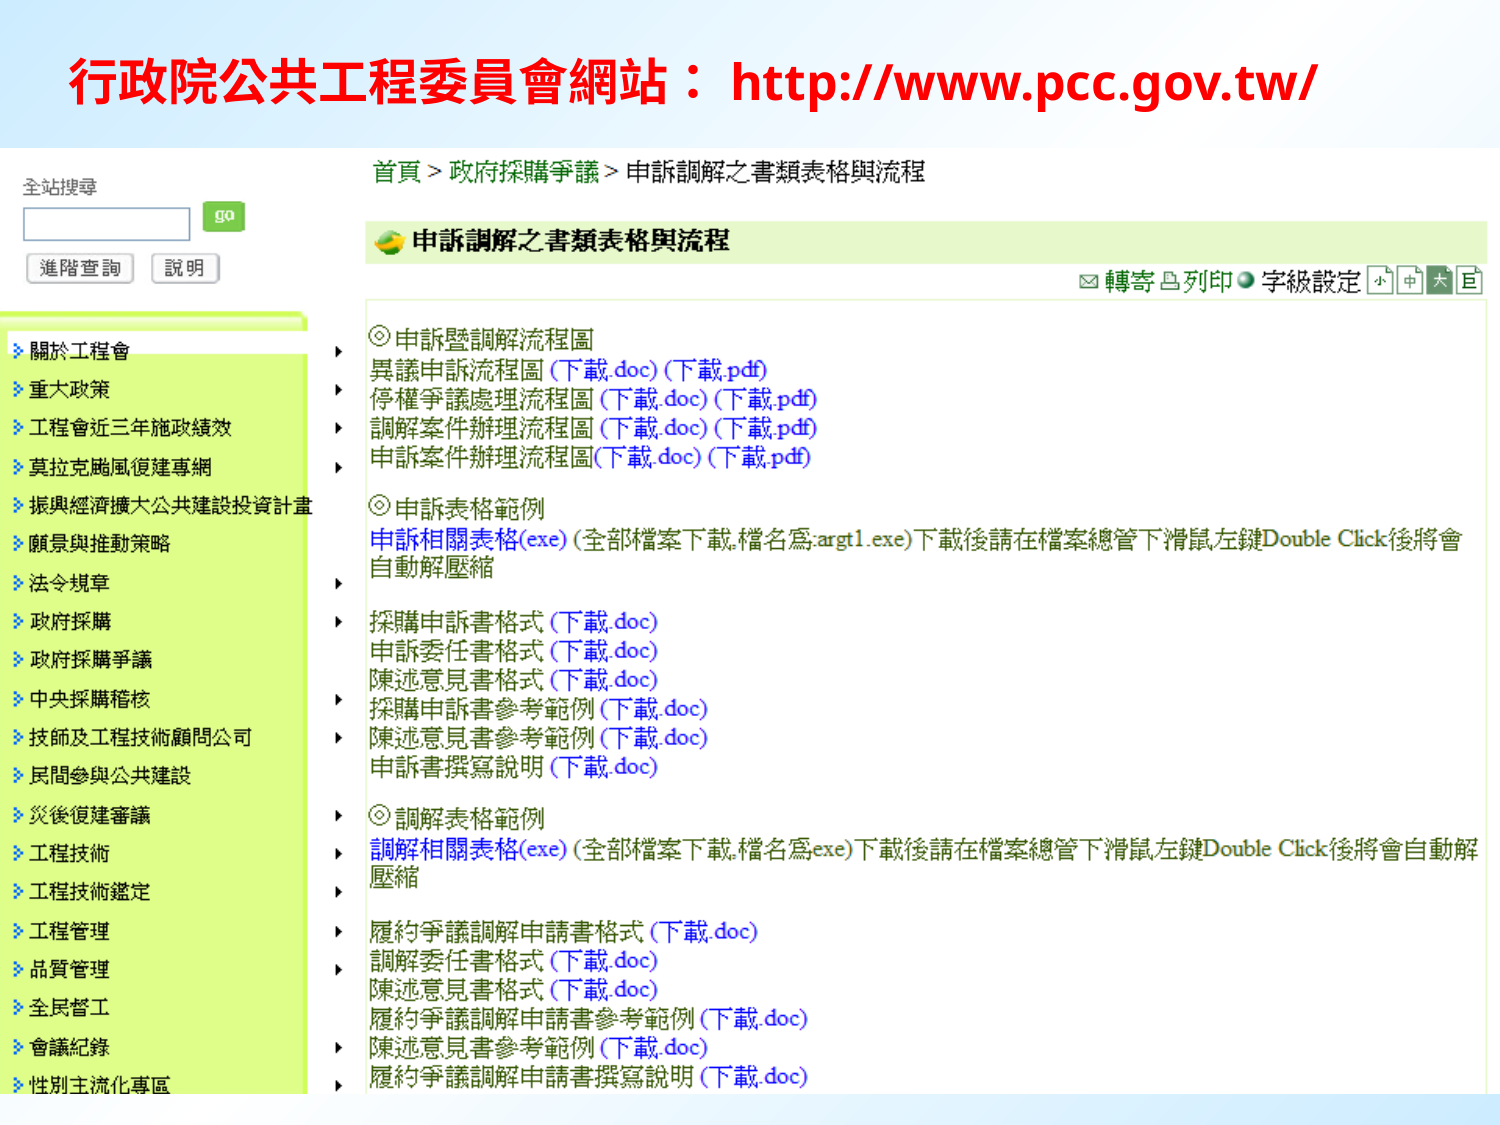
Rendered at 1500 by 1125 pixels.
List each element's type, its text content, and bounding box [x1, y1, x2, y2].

text_box 行政院公共工程委員會網站：http://www.pcc.gov.tw/ [53, 42, 1441, 118]
picture [0, 148, 1500, 1094]
